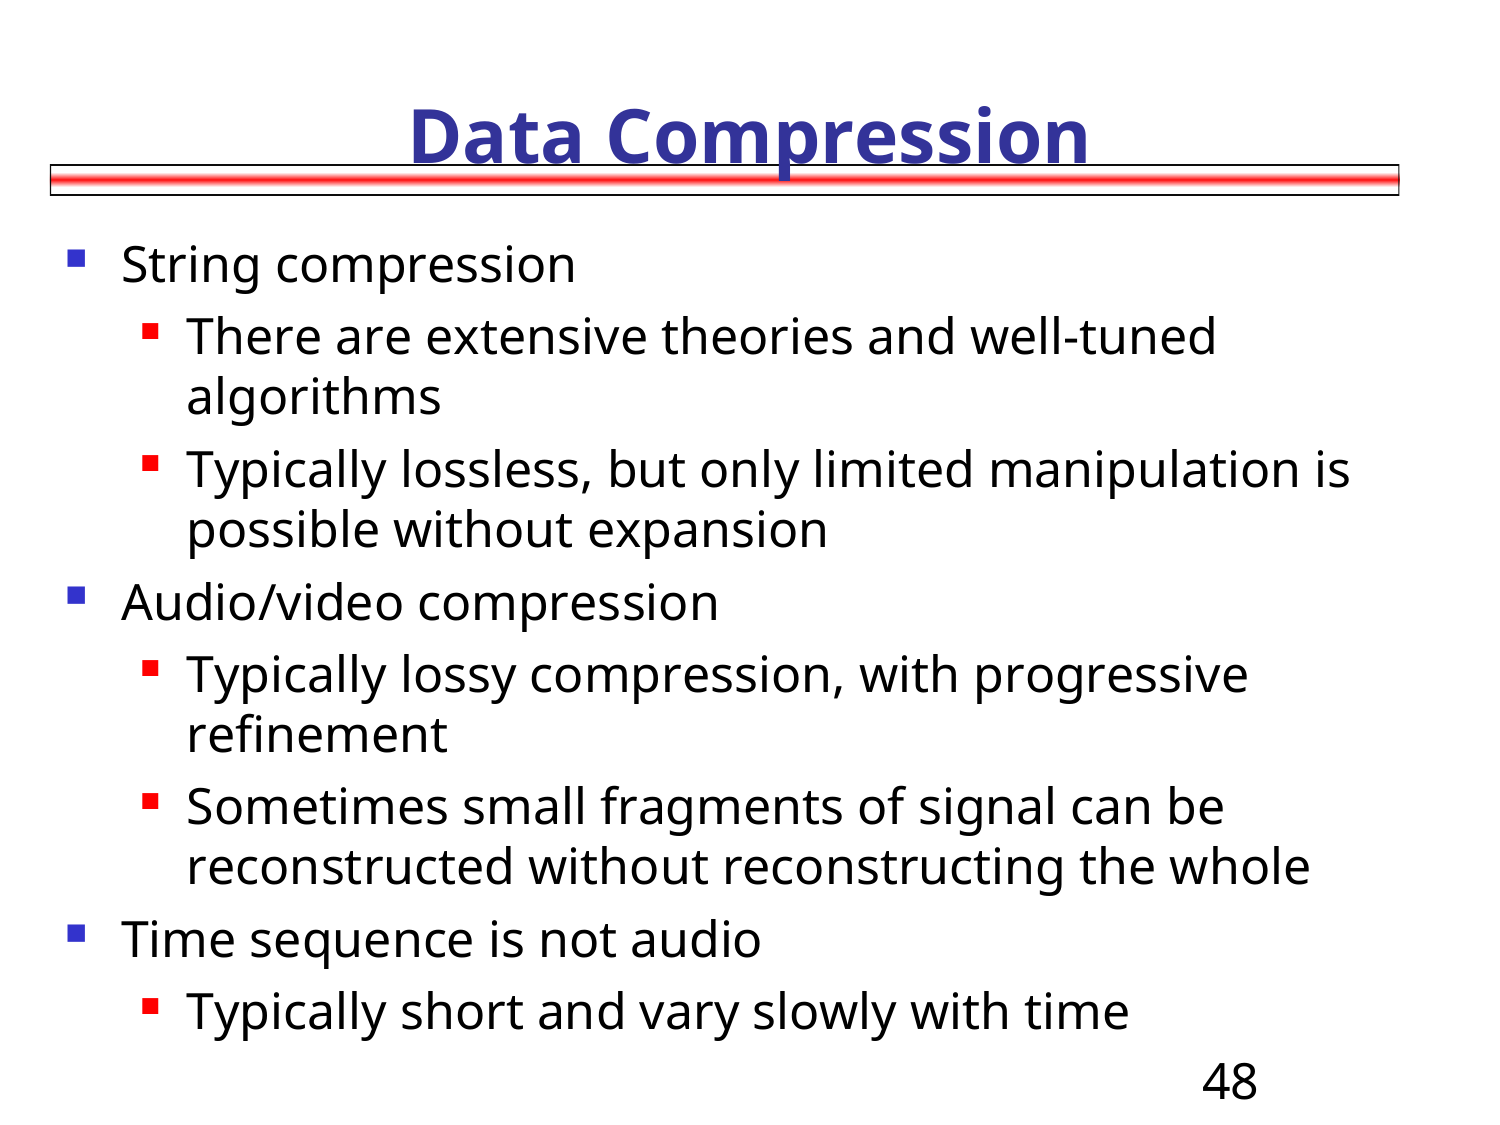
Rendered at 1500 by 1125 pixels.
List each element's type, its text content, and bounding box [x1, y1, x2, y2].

text_box <number> [1187, 1062, 1500, 1125]
list String compression There are extensive theories and well-tuned algorithms Typically lossless, but only limited manipulation is possible without expansion Audio/video compression Typically lossy compression, with progressive refinement Sometimes small fragments of signal can be reconstructed without reconstructing the whole Time sequence is not audio Typically short and vary slowly with time [50, 224, 1463, 1097]
title Data Compression [0, 48, 1500, 187]
